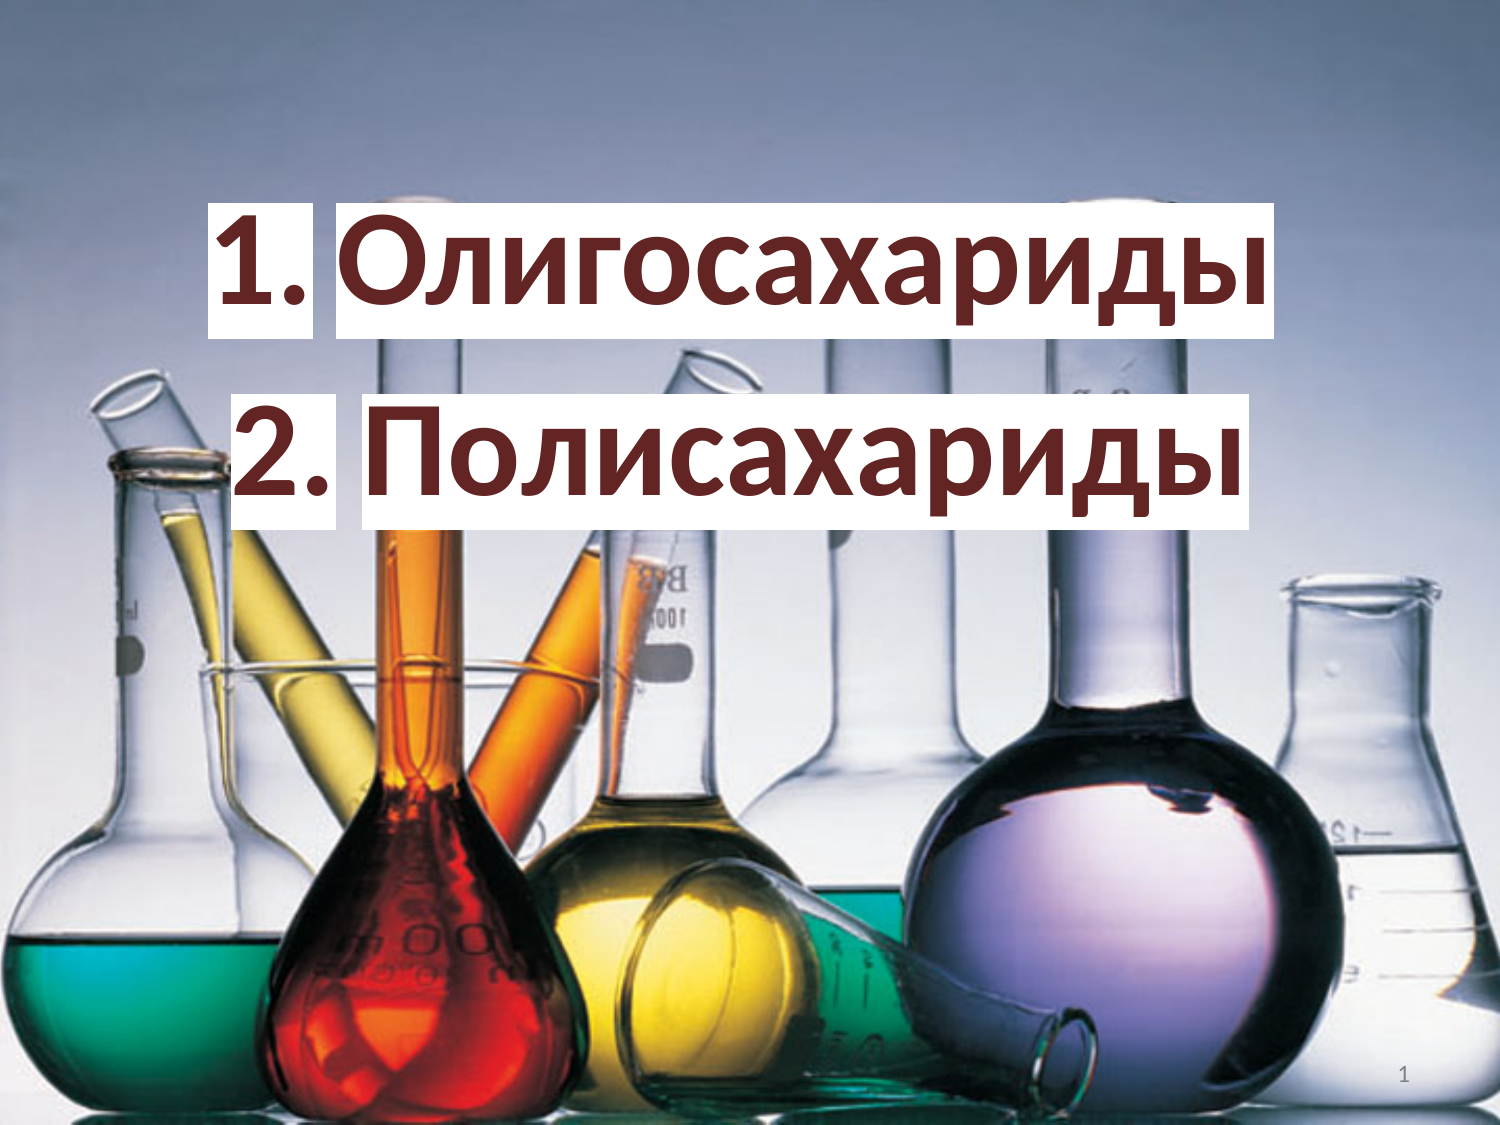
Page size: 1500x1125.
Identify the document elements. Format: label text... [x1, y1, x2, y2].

subtitle Олигосахариды Полисахариды [123, 160, 1376, 622]
picture [0, 0, 1500, 1125]
slide_number <номер> [1074, 1042, 1425, 1103]
